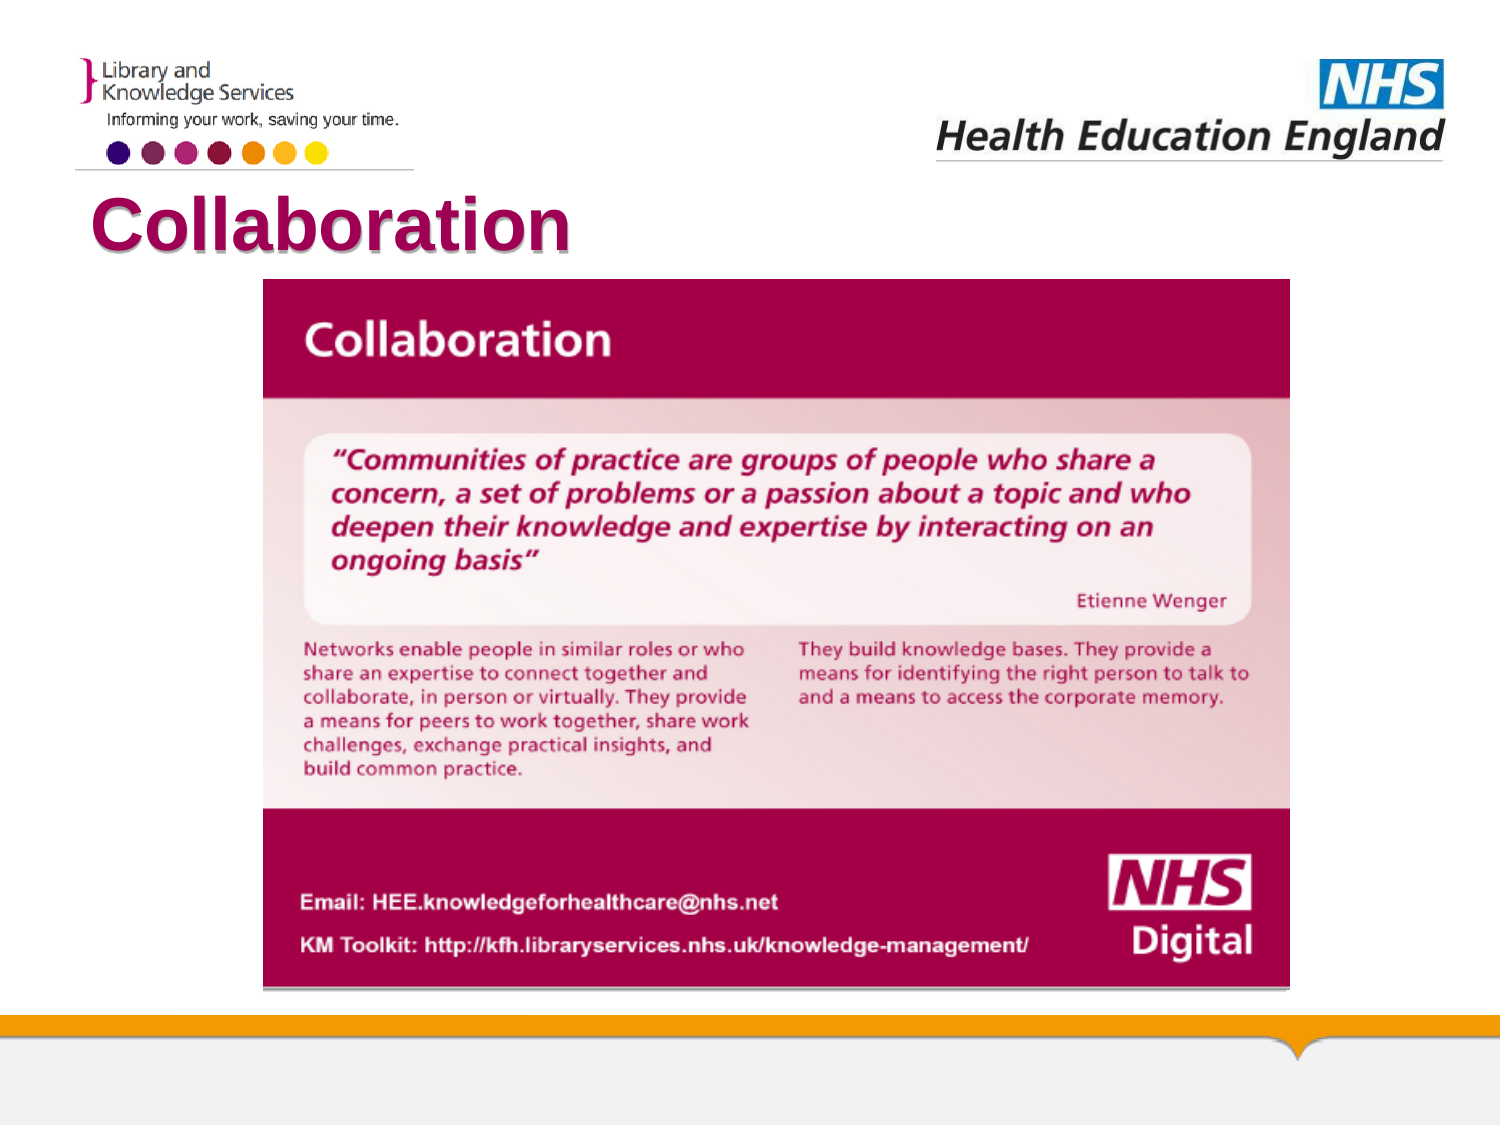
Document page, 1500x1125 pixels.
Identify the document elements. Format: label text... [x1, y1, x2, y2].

title Collaboration [75, 168, 1351, 280]
picture [75, 54, 416, 169]
picture [263, 279, 1290, 991]
